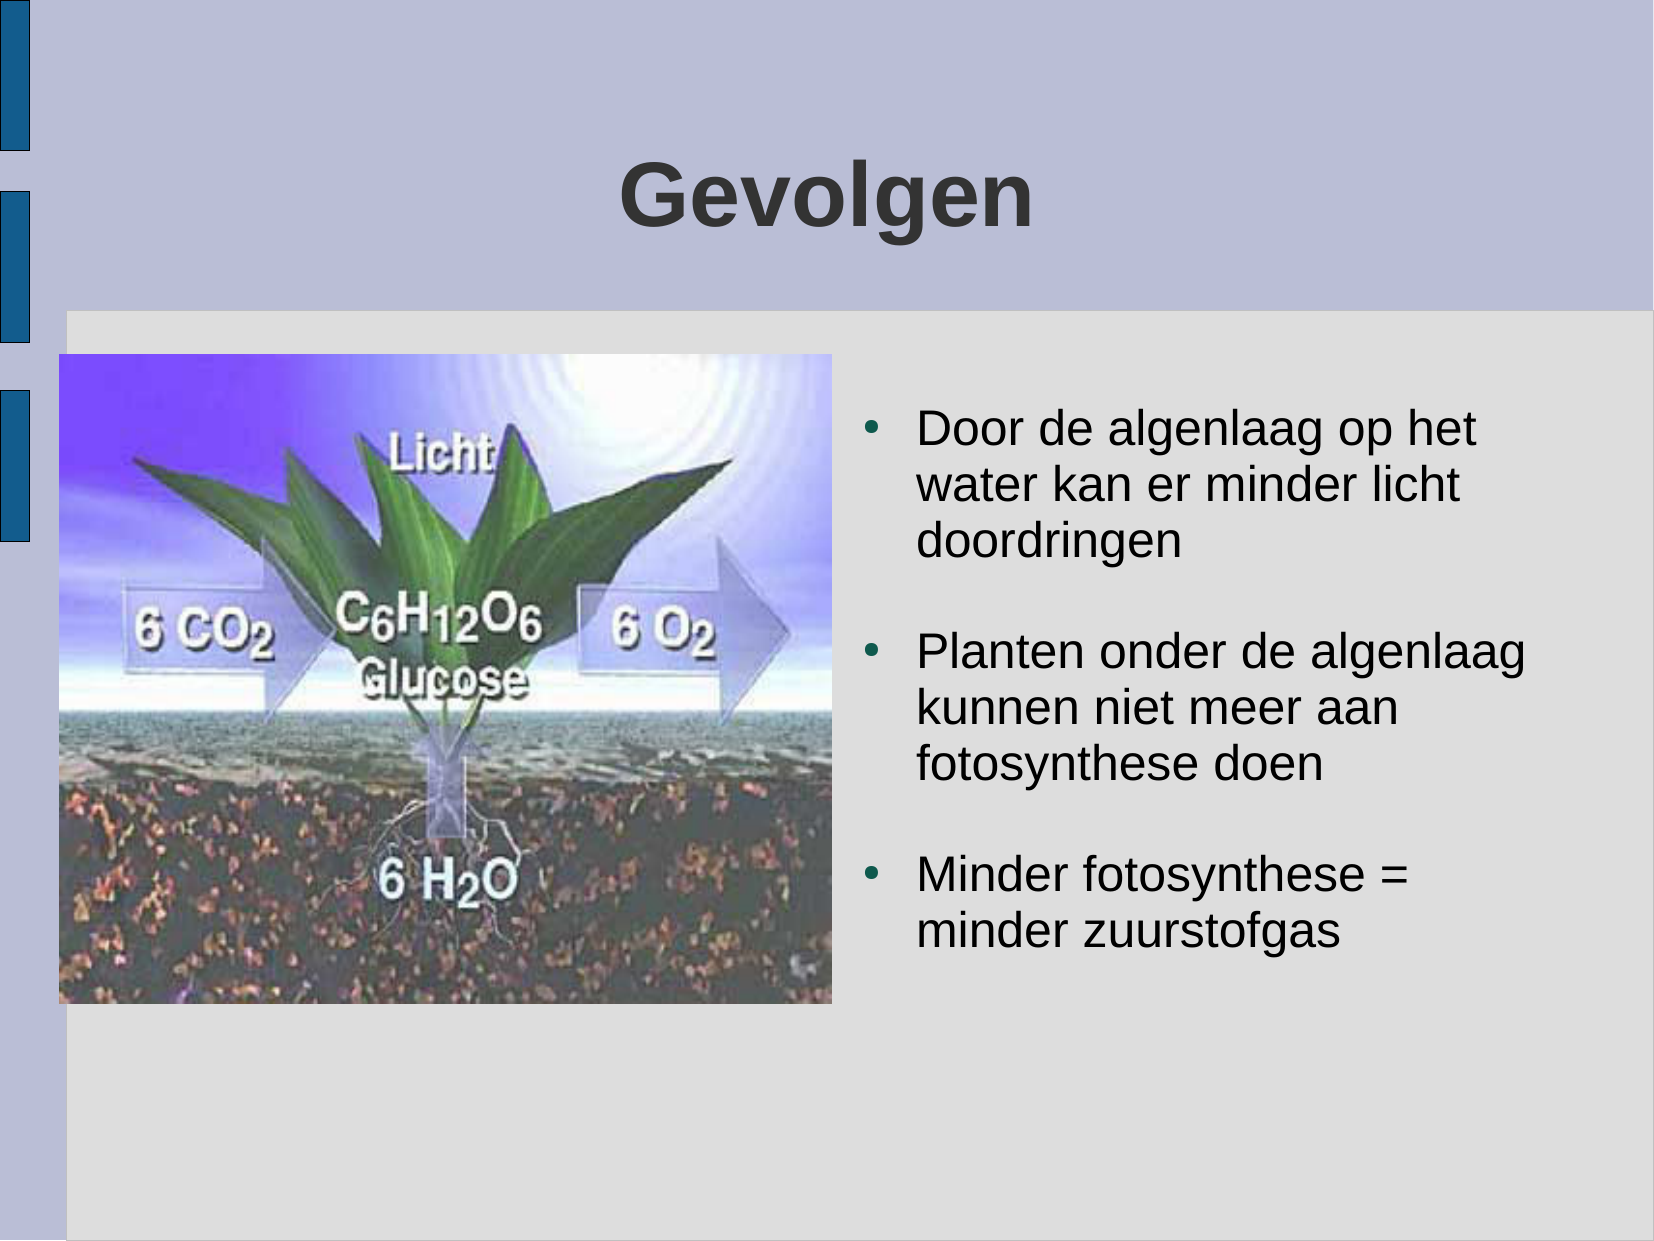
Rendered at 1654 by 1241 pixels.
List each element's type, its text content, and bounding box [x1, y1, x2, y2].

title Gevolgen [121, 98, 1534, 291]
picture [59, 344, 832, 1127]
list Door de algenlaag op het water kan er minder licht doordringen Planten onder de algenlaag kunnen niet meer aan fotosynthese doen Minder fotosynthese = minder zuurstofgas [845, 344, 1535, 1112]
